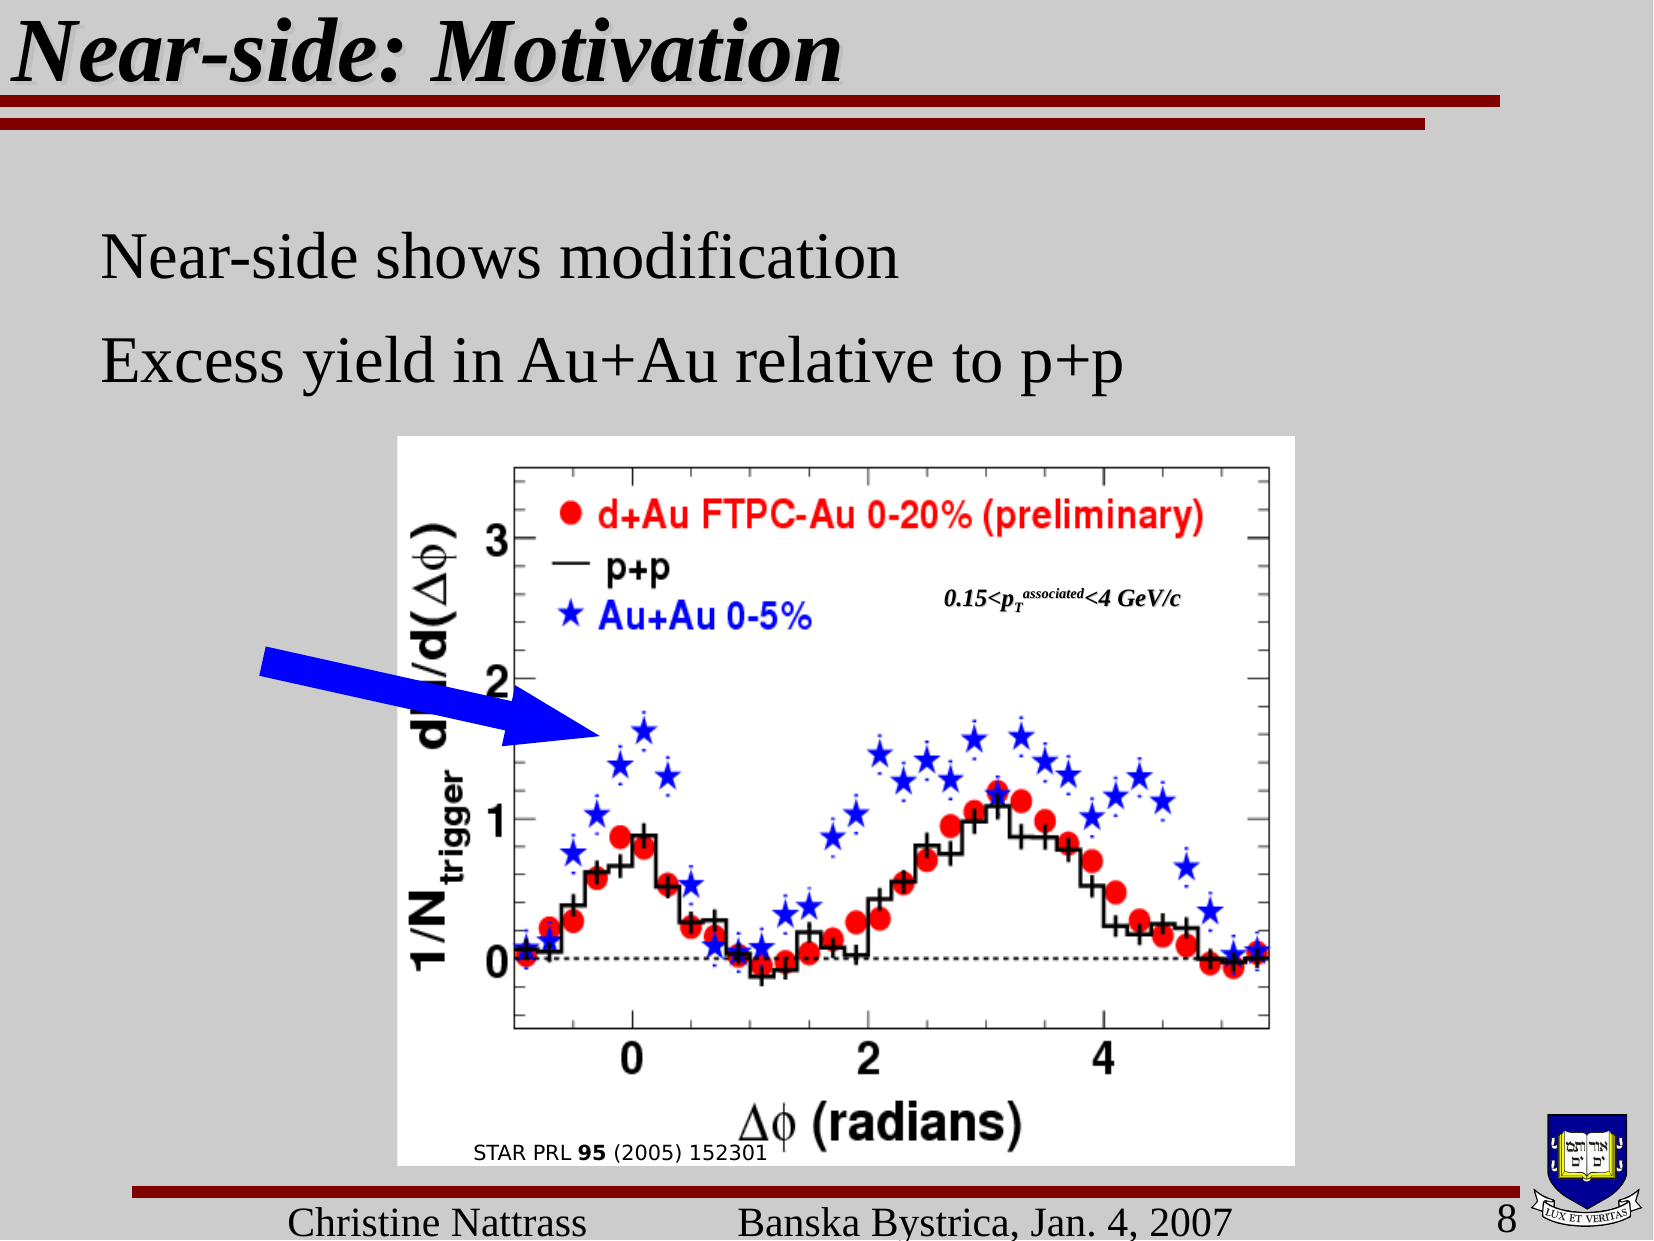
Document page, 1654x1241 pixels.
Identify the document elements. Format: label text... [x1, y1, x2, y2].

picture [1530, 1114, 1643, 1227]
title Near-side: Motivation [11, 0, 1512, 154]
text_box 0.15<pTassociated<4 GeV/c [928, 576, 1197, 624]
picture [397, 436, 1295, 1166]
text_box STAR PRL 95 (2005) 152301 [458, 1133, 784, 1173]
list Near-side shows modification Excess yield in Au+Au relative to p+p [82, 219, 1571, 1024]
